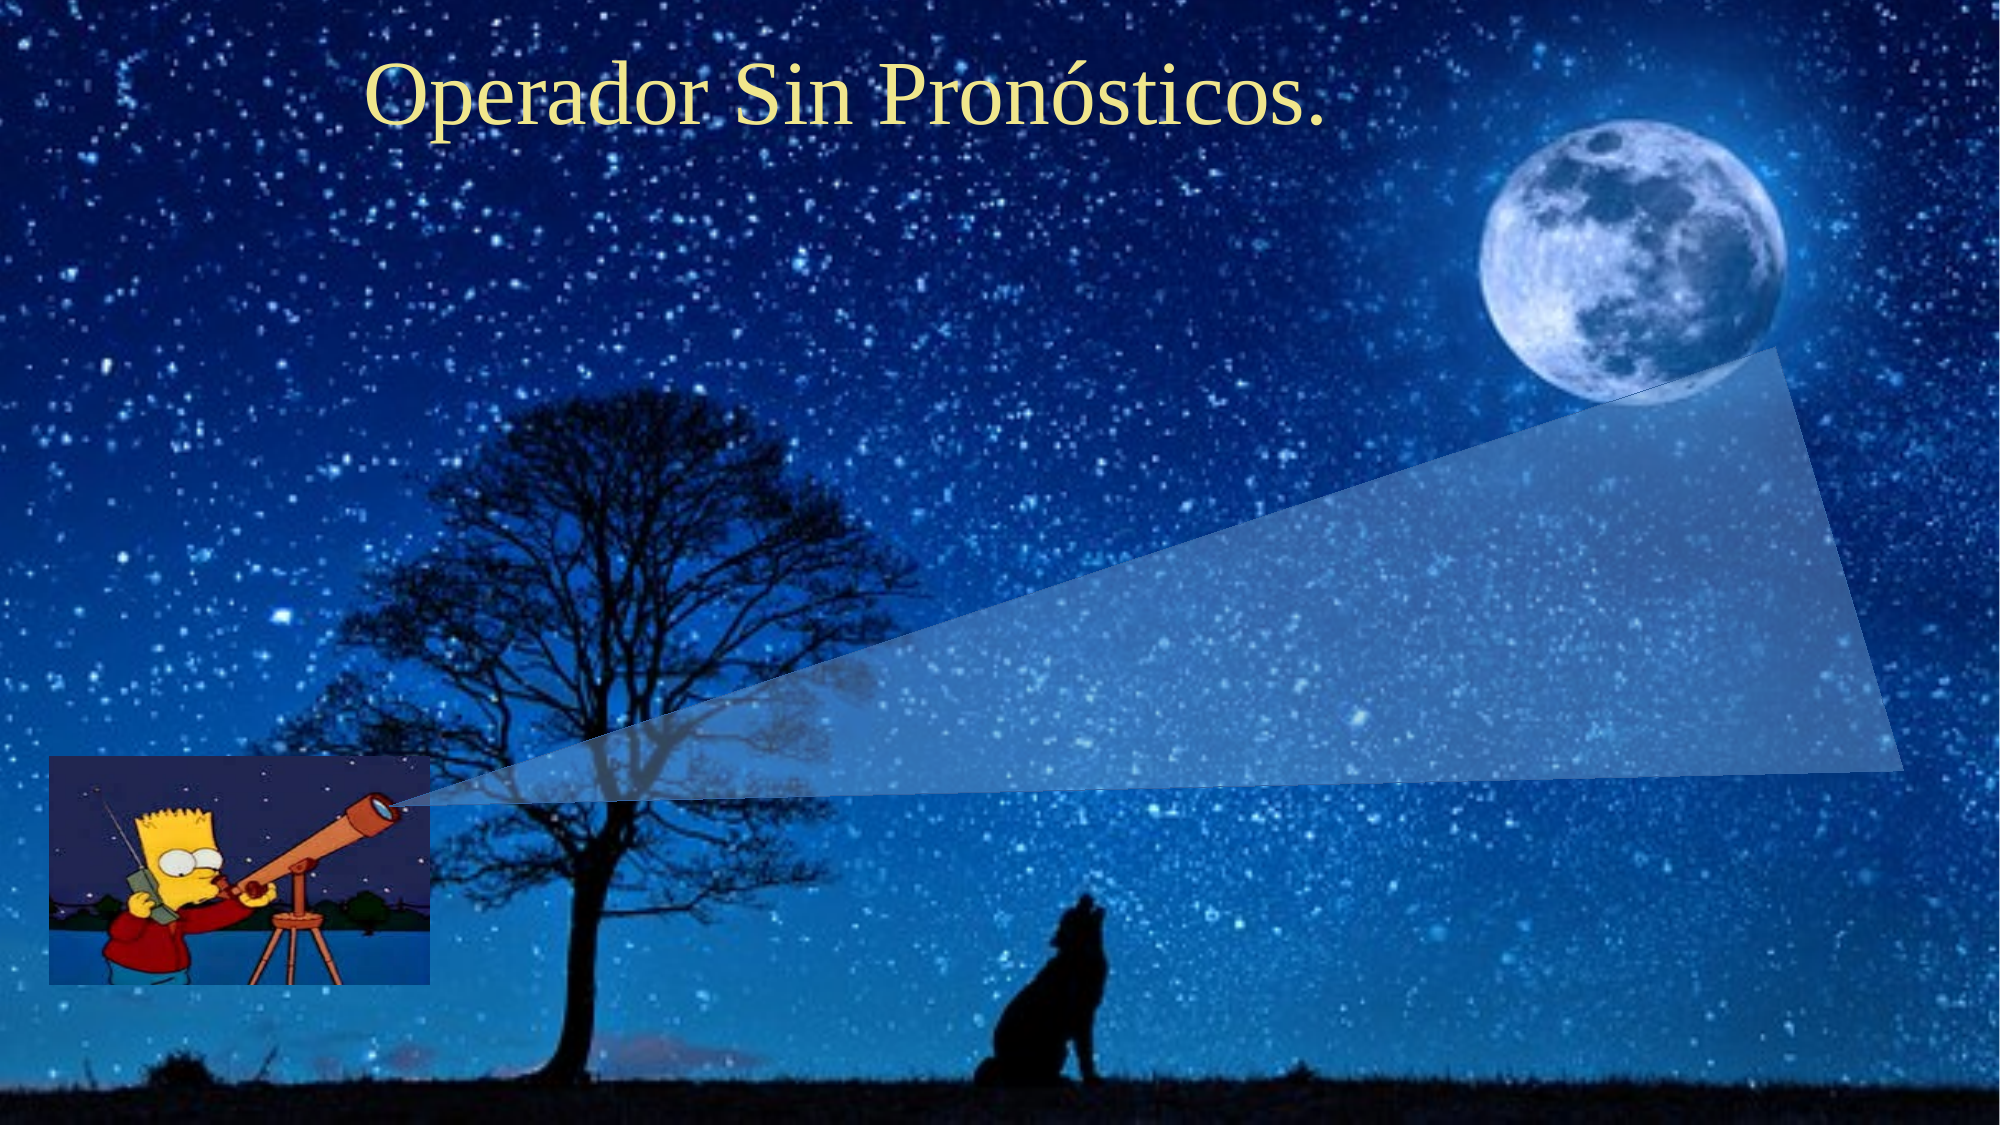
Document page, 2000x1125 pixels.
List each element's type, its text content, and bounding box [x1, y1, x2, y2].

title Operador Sin Pronósticos. [29, 19, 1665, 156]
picture [0, 0, 2000, 1125]
text_box [389, 346, 1904, 807]
